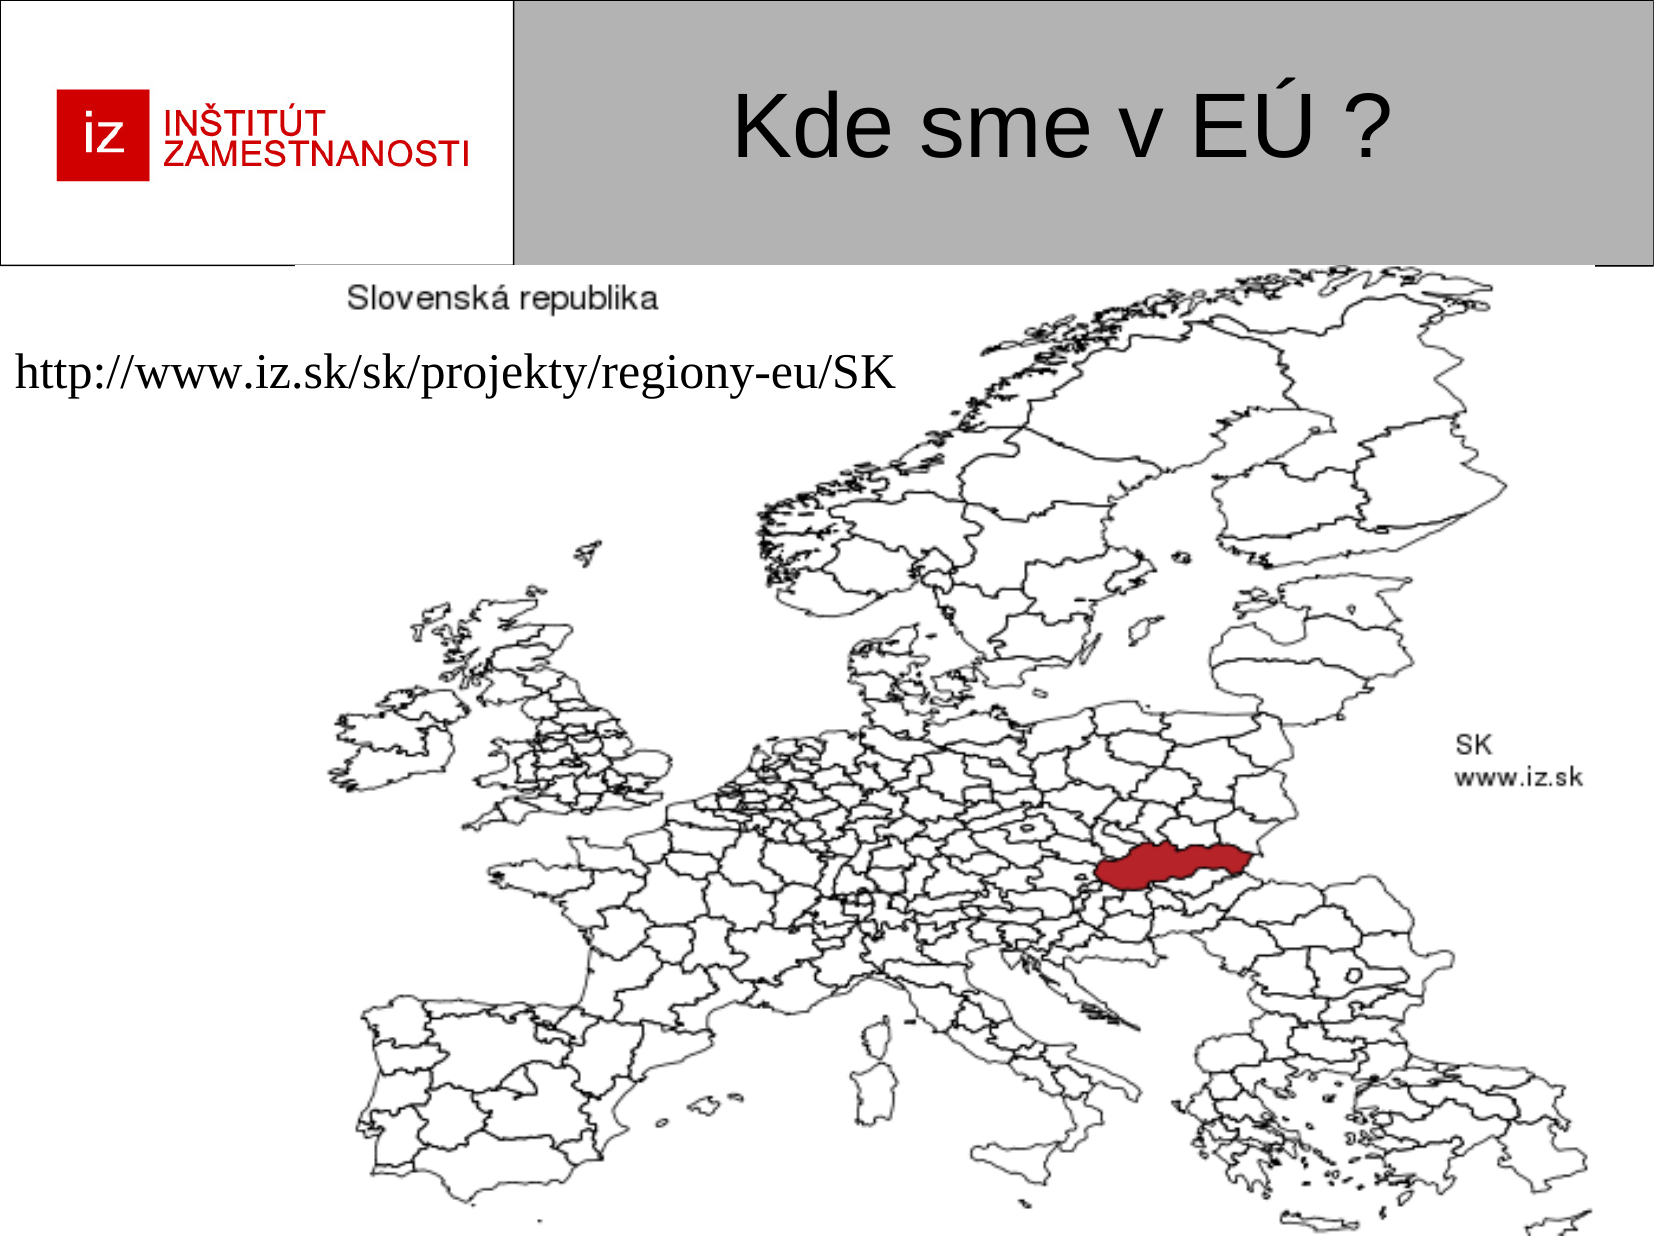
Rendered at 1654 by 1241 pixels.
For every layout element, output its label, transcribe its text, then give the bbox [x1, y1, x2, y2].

title Kde sme v EÚ ? [561, 37, 1565, 229]
picture [5, 8, 512, 257]
text_box http://www.iz.sk/sk/projekty/regiony-eu/SK [0, 343, 916, 414]
picture [295, 265, 1595, 1236]
